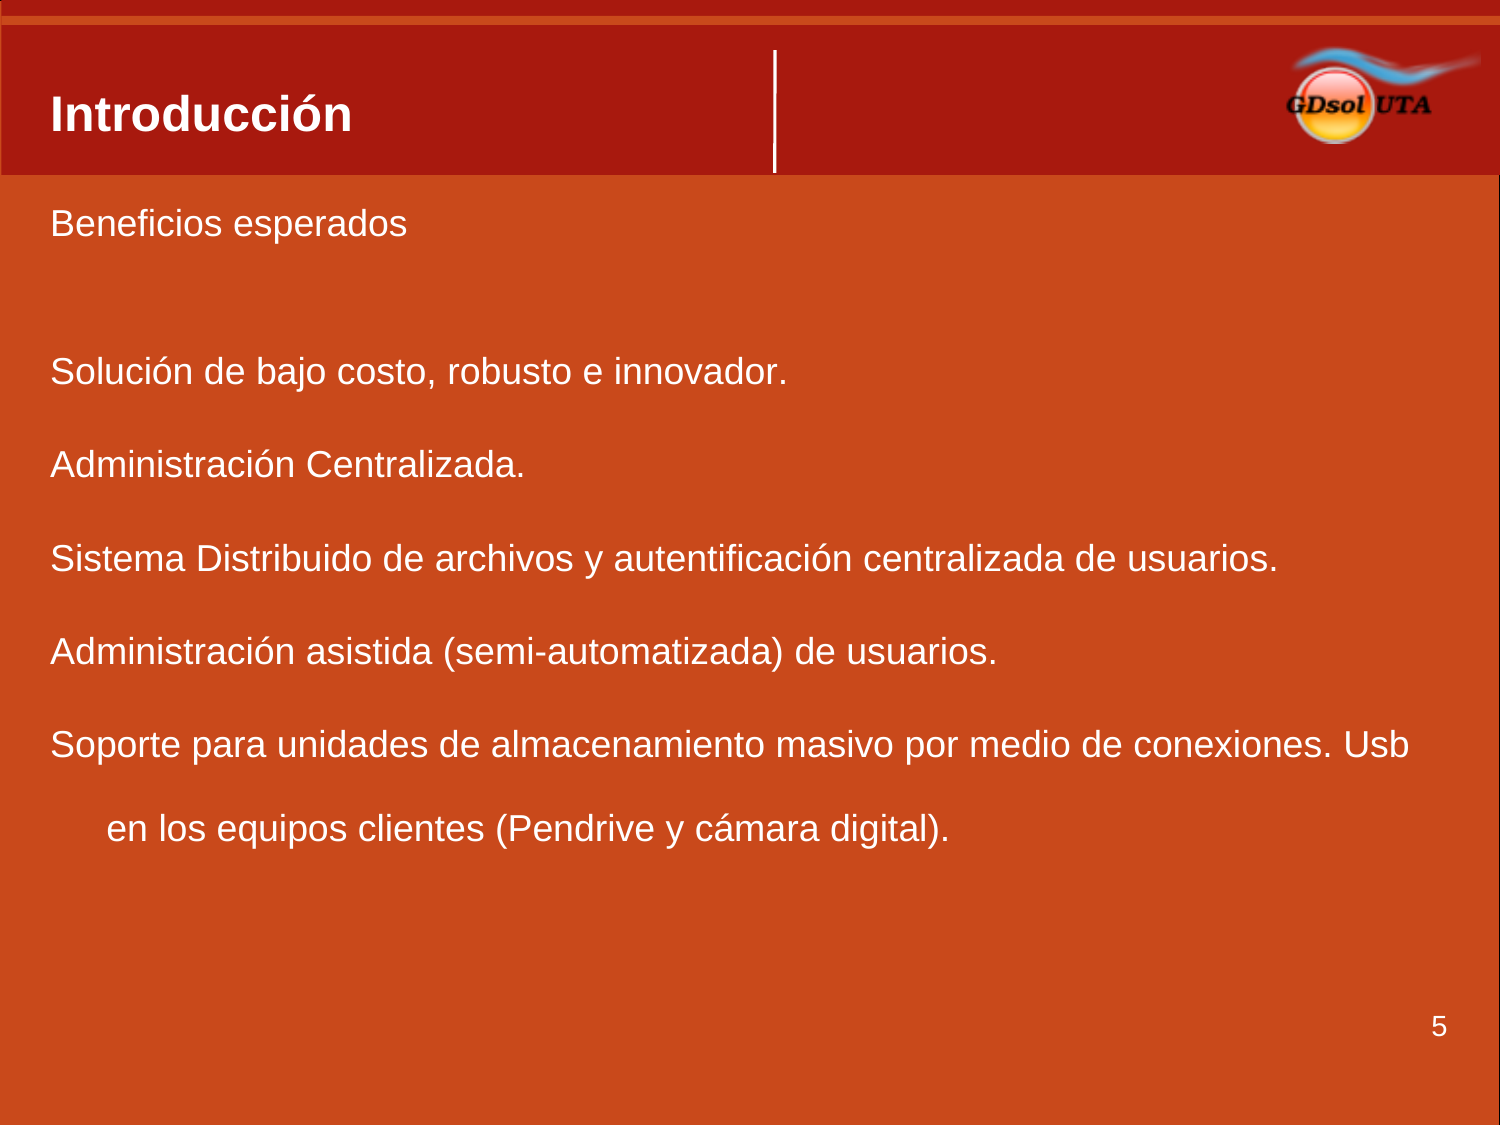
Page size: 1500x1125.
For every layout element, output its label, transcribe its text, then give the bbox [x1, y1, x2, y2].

title Introducción [50, 60, 751, 164]
list Beneficios esperados Solución de bajo costo, robusto e innovador. Administración Centralizada. Sistema Distribuido de archivos y autentificación centralizada de usuarios. Administración asistida (semi-automatizada) de usuarios. Soporte para unidades de almacenamiento masivo por medio de conexiones. Usb en los equipos clientes (Pendrive y cámara digital). [50, 200, 1450, 988]
picture [1285, 45, 1481, 144]
